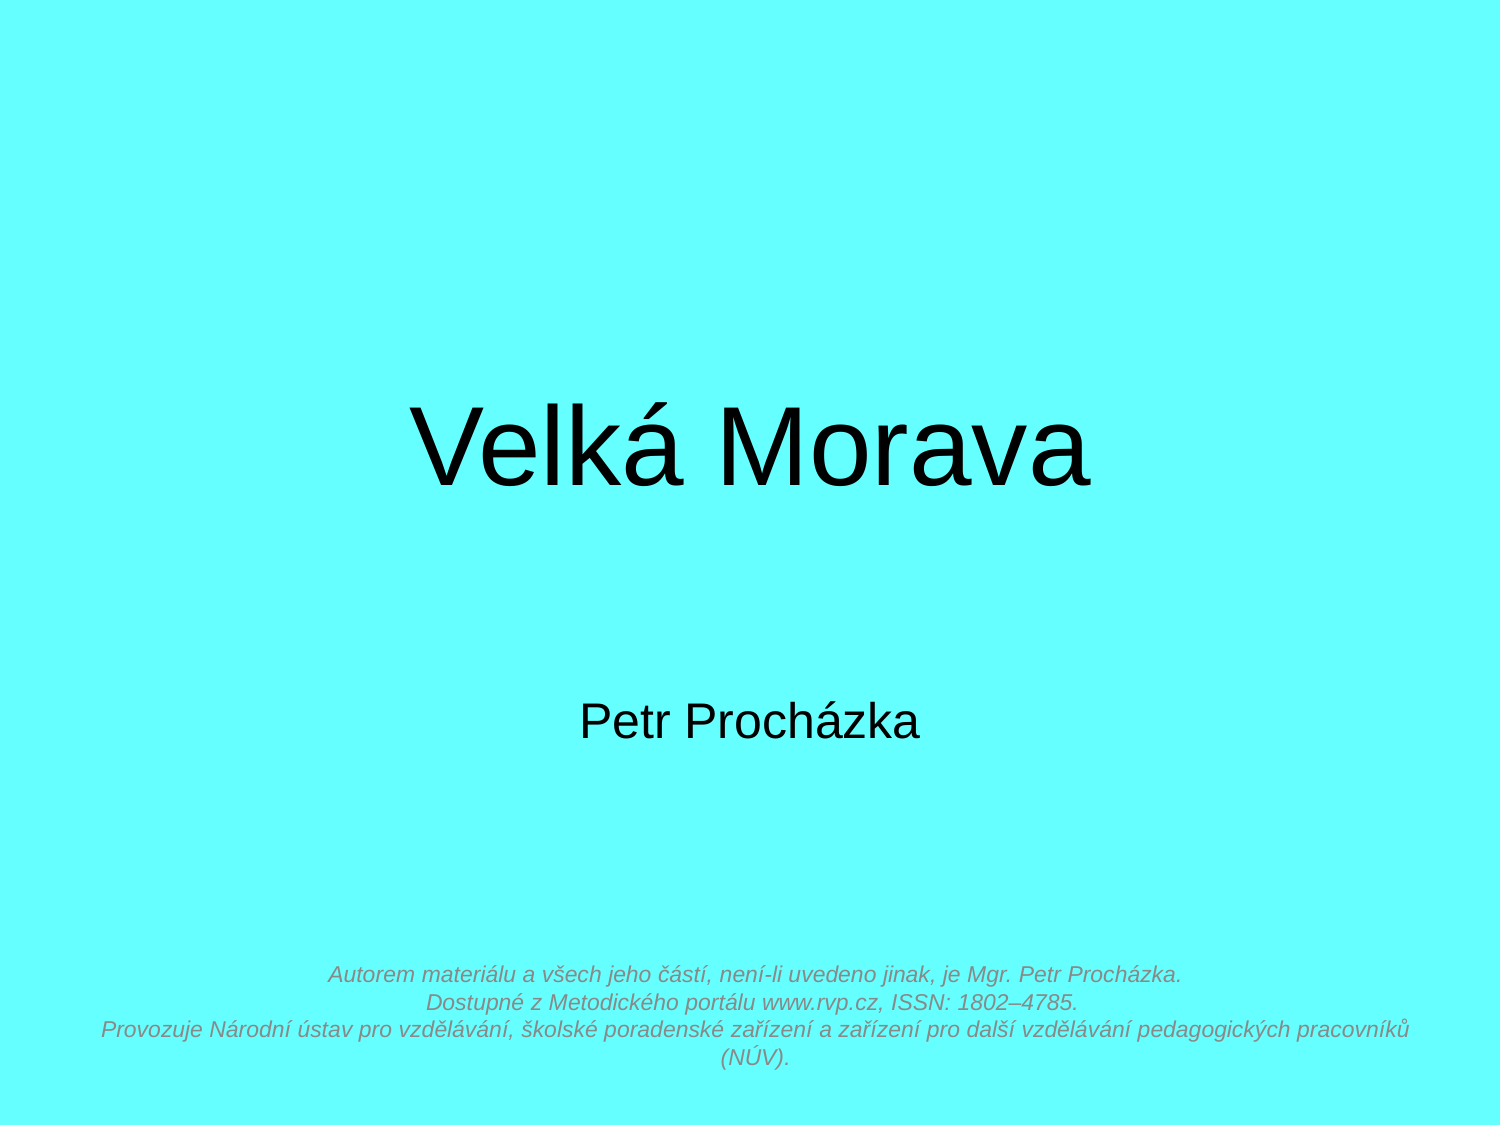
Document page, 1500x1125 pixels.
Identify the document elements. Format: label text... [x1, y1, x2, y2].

text_box Velká Morava Petr Procházka [153, 365, 1347, 757]
text_box Autorem materiálu a všech jeho částí, není-li uvedeno jinak, je Mgr. Petr Procházka. Dostupné z Metodického portálu www.rvp.cz, ISSN: 1802–4785. Provozuje Národní ústav pro vzdělávání, školské poradenské zařízení a zařízení pro další vzdělávání pedagogických pracovníků (NÚV). [64, 952, 1447, 1056]
